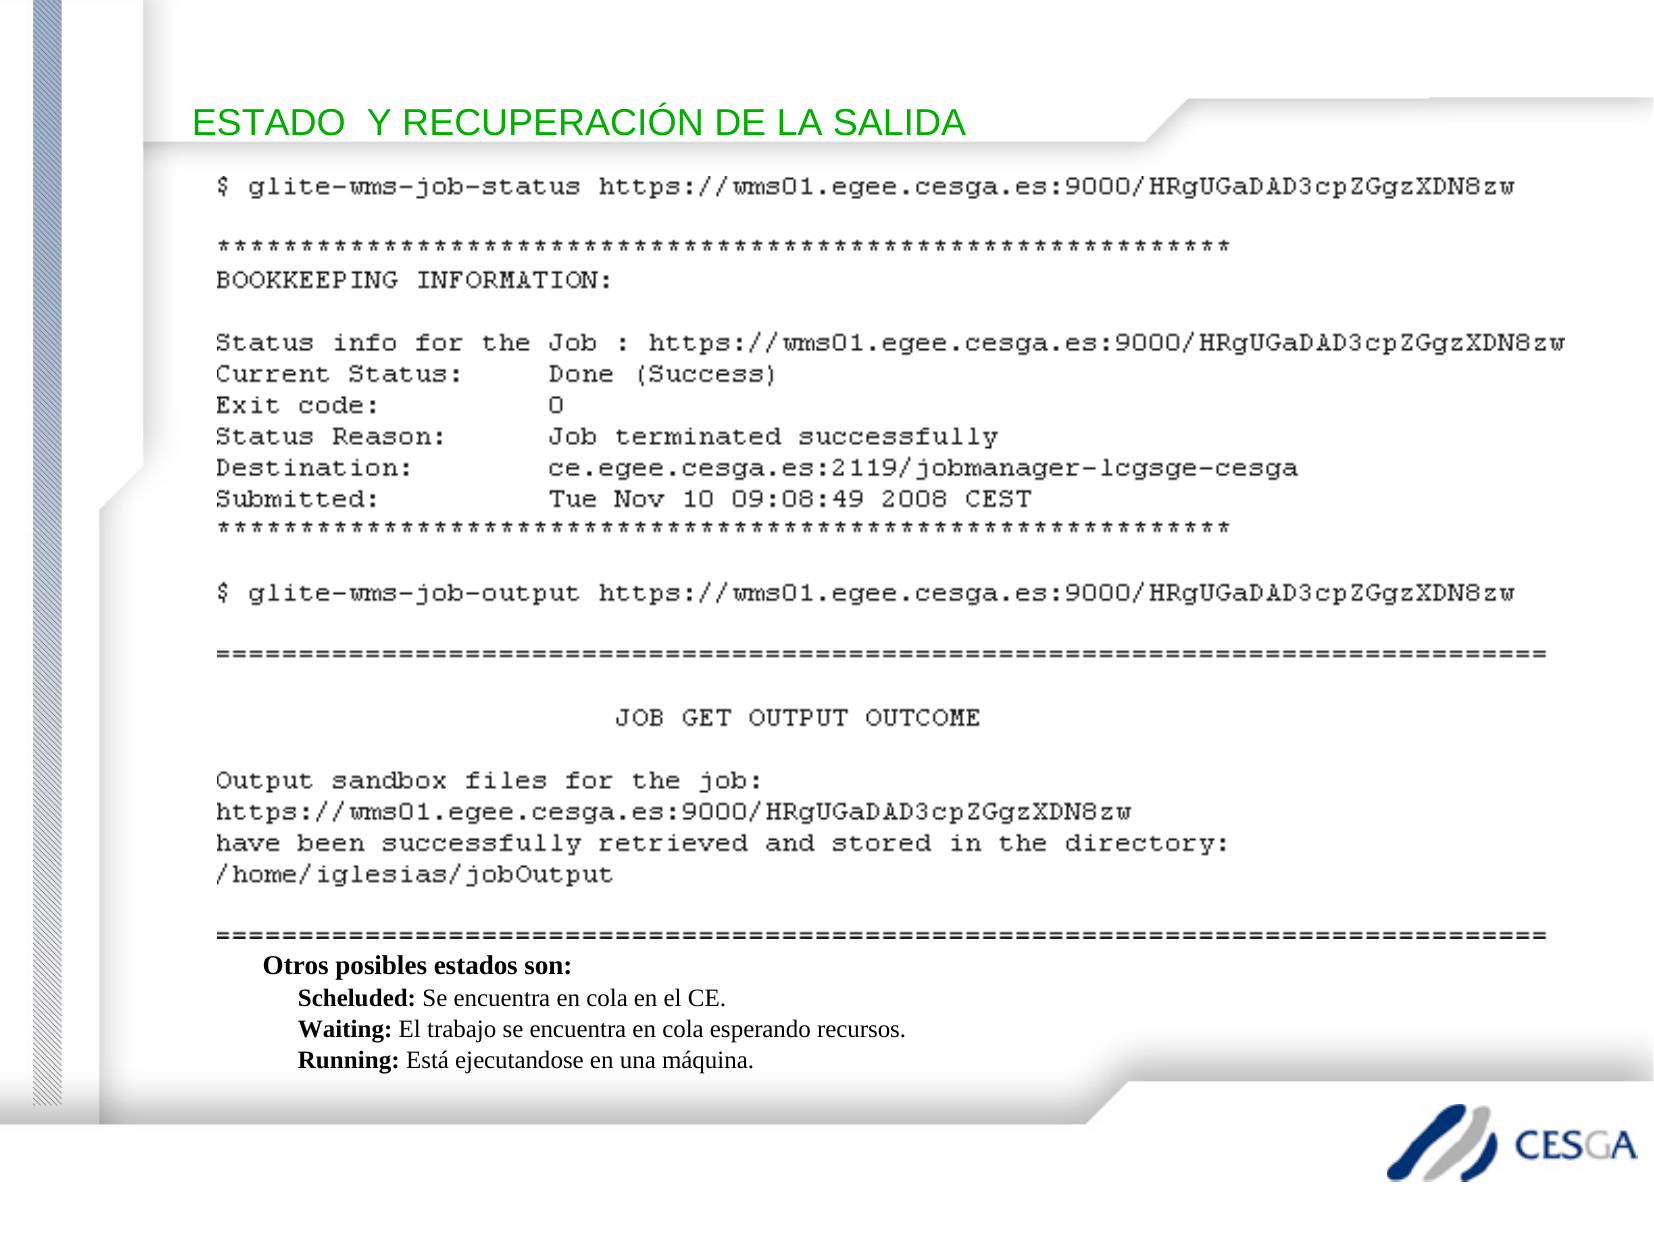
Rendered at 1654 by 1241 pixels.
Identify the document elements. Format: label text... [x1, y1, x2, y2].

text_box Otros posibles estados son: Scheluded: Se encuentra en cola en el CE. Waiting: El trabajo se encuentra en cola esperando recursos. Running: Está ejecutandose en una máquina. [248, 938, 1008, 1089]
text_box ESTADO Y RECUPERACIÓN DE LA SALIDA [177, 88, 1152, 150]
picture [0, 0, 1654, 1241]
